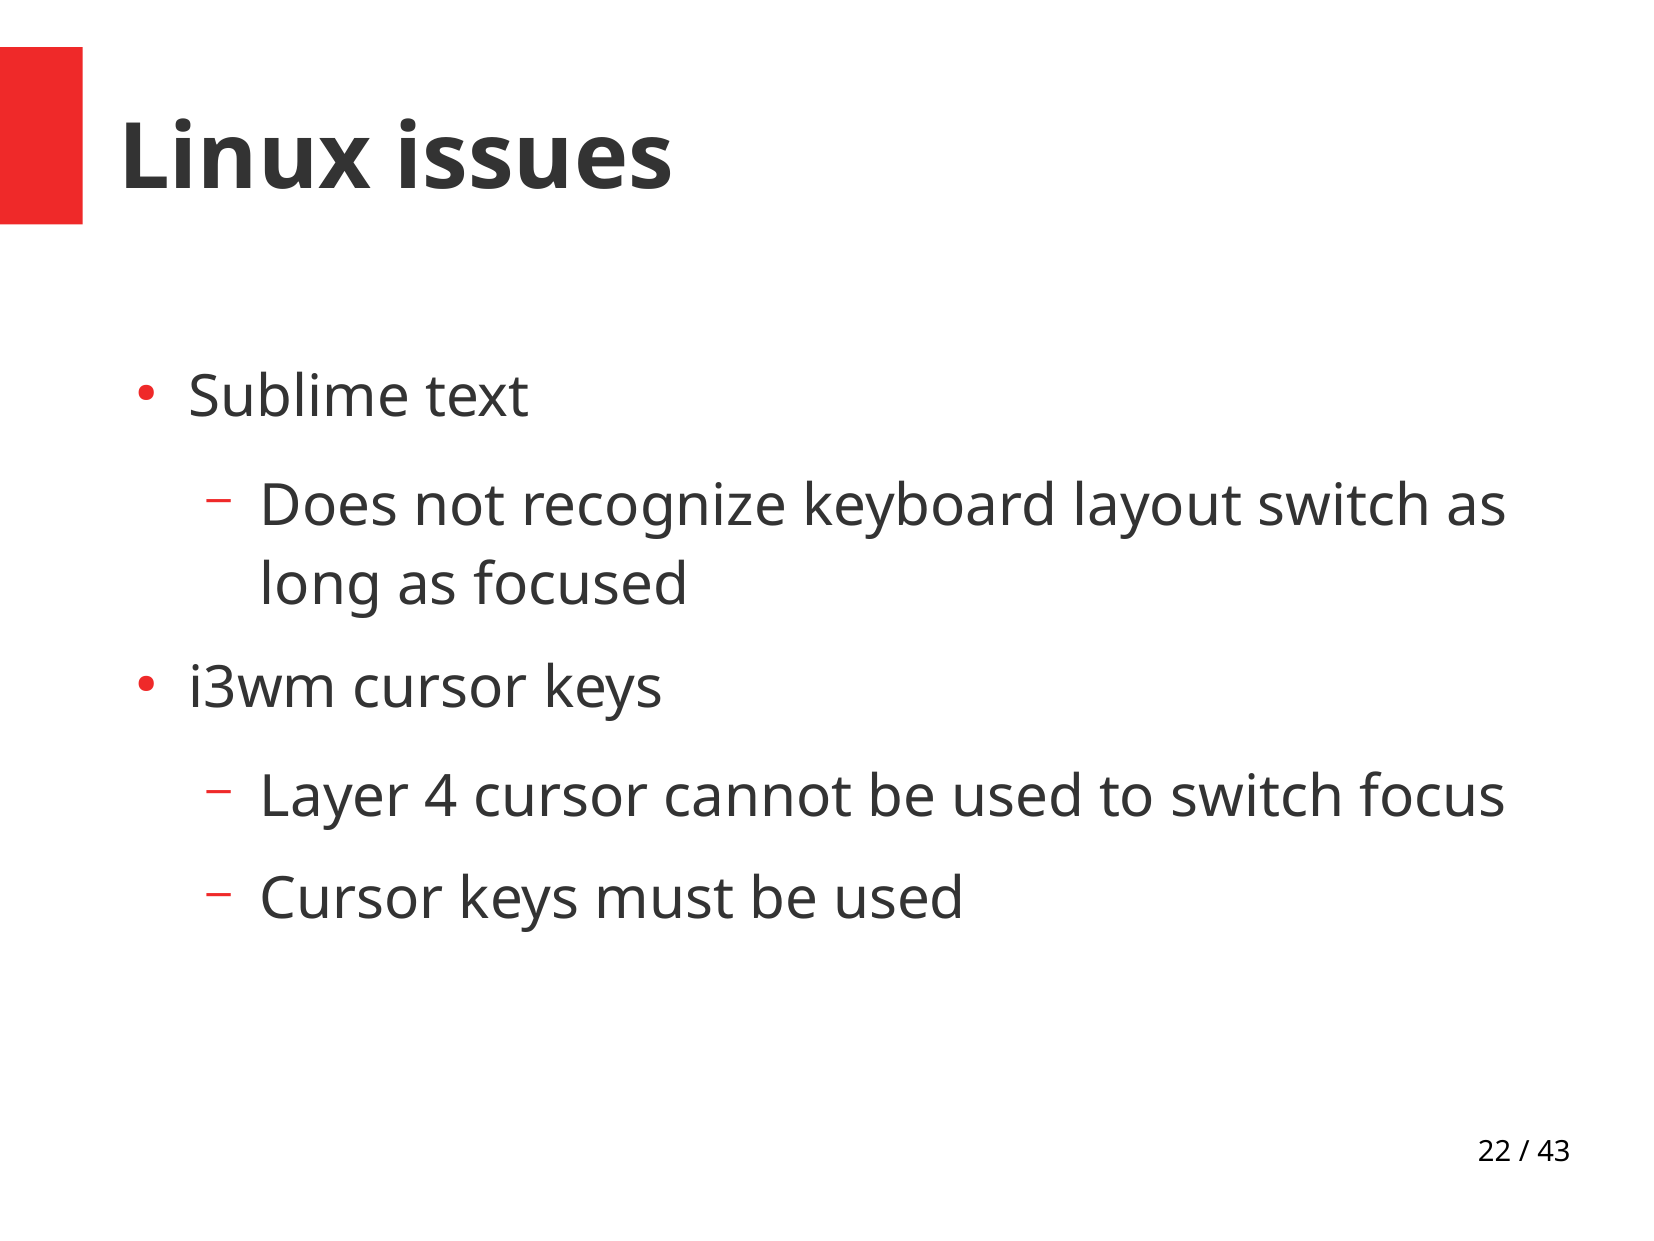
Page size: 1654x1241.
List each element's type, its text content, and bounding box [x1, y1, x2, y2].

list Sublime text Does not recognize keyboard layout switch as long as focused i3wm cursor keys Layer 4 cursor cannot be used to switch focus Cursor keys must be used [118, 354, 1536, 1074]
title Linux issues [118, 49, 1571, 257]
